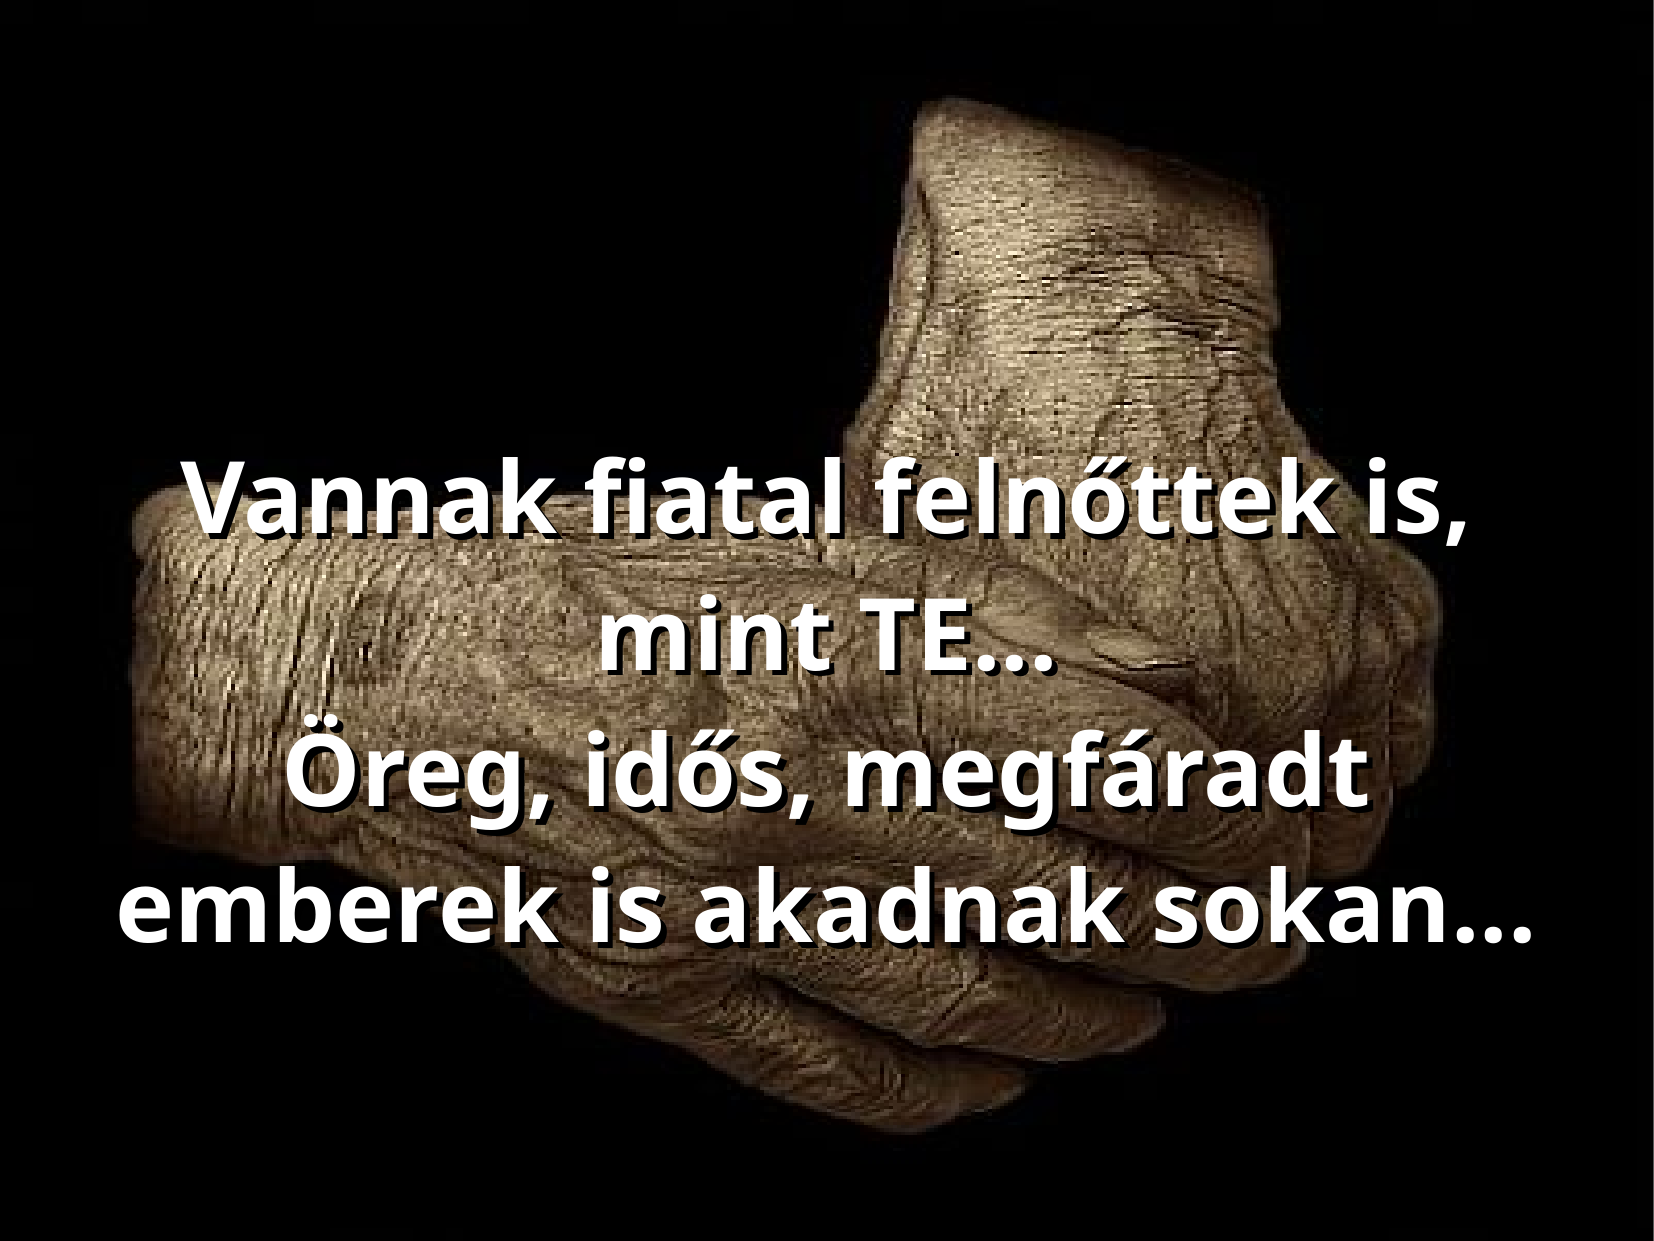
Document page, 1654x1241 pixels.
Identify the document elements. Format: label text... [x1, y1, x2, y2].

picture [0, 0, 1654, 1241]
subtitle Vannak fiatal felnőttek is, mint TE... Öreg, idős, megfáradt emberek is akadnak sokan... [82, 290, 1571, 1109]
